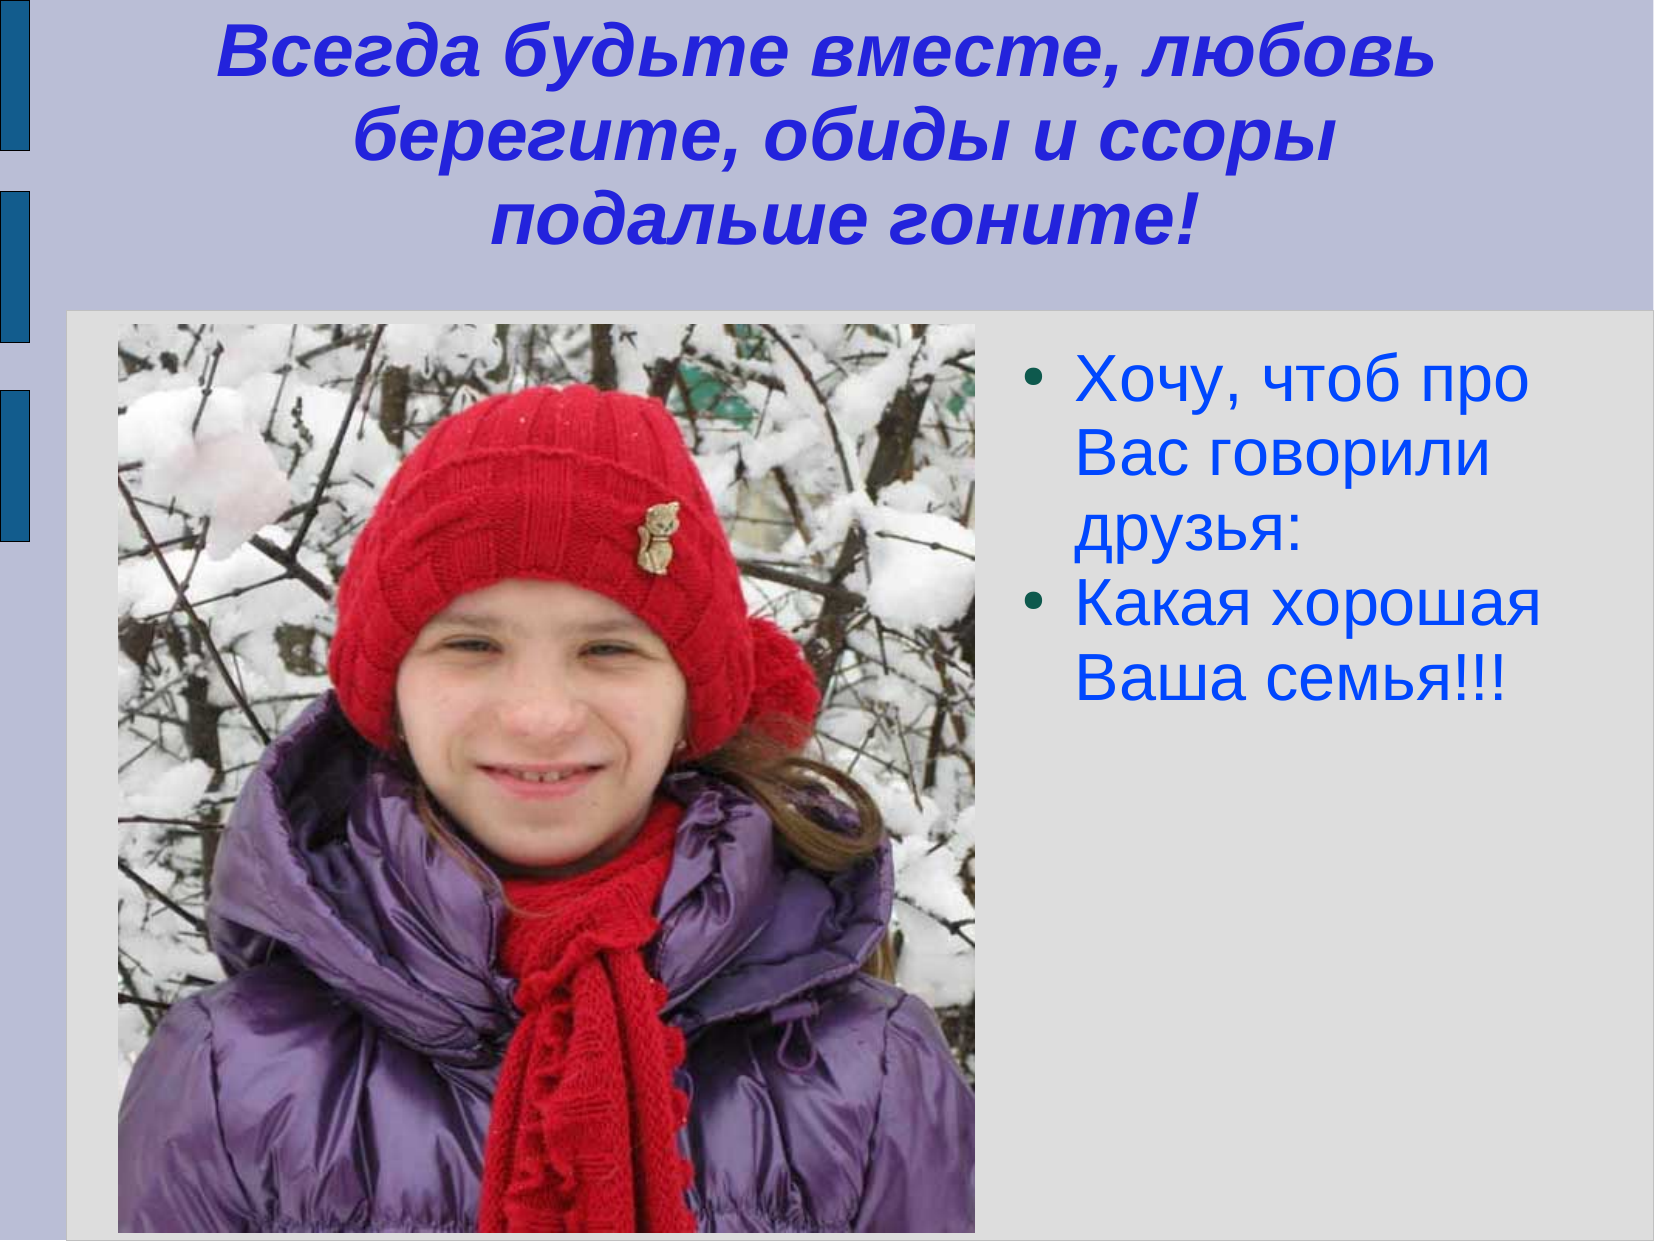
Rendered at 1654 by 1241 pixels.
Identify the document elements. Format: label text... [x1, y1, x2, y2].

list Хочу, чтоб про Вас говорили друзья: Какая хорошая Ваша семья!!! [1003, 340, 1625, 857]
picture [118, 324, 975, 1233]
title Всегда будьте вместе, любовь берегите, обиды и ссоры подальше гоните! [121, 8, 1534, 364]
